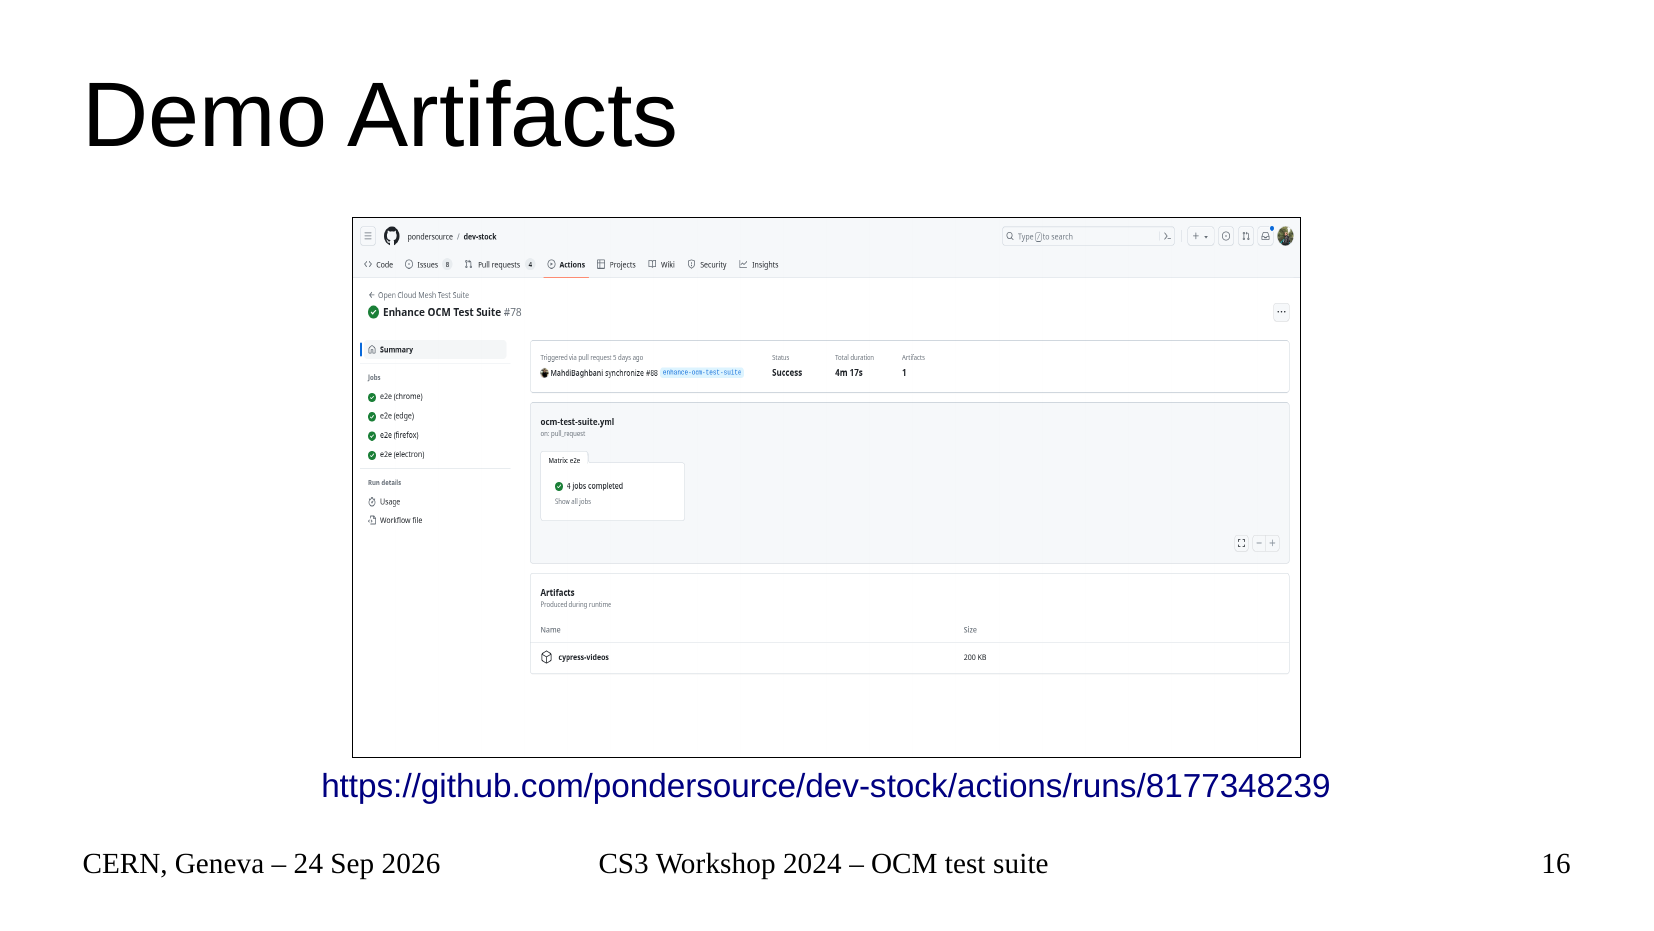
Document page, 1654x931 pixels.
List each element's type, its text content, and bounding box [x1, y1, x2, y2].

title Demo Artifacts [82, 37, 1571, 193]
list https://github.com/pondersource/dev-stock/actions/runs/8177348239 [82, 767, 1571, 827]
picture [352, 217, 1301, 758]
